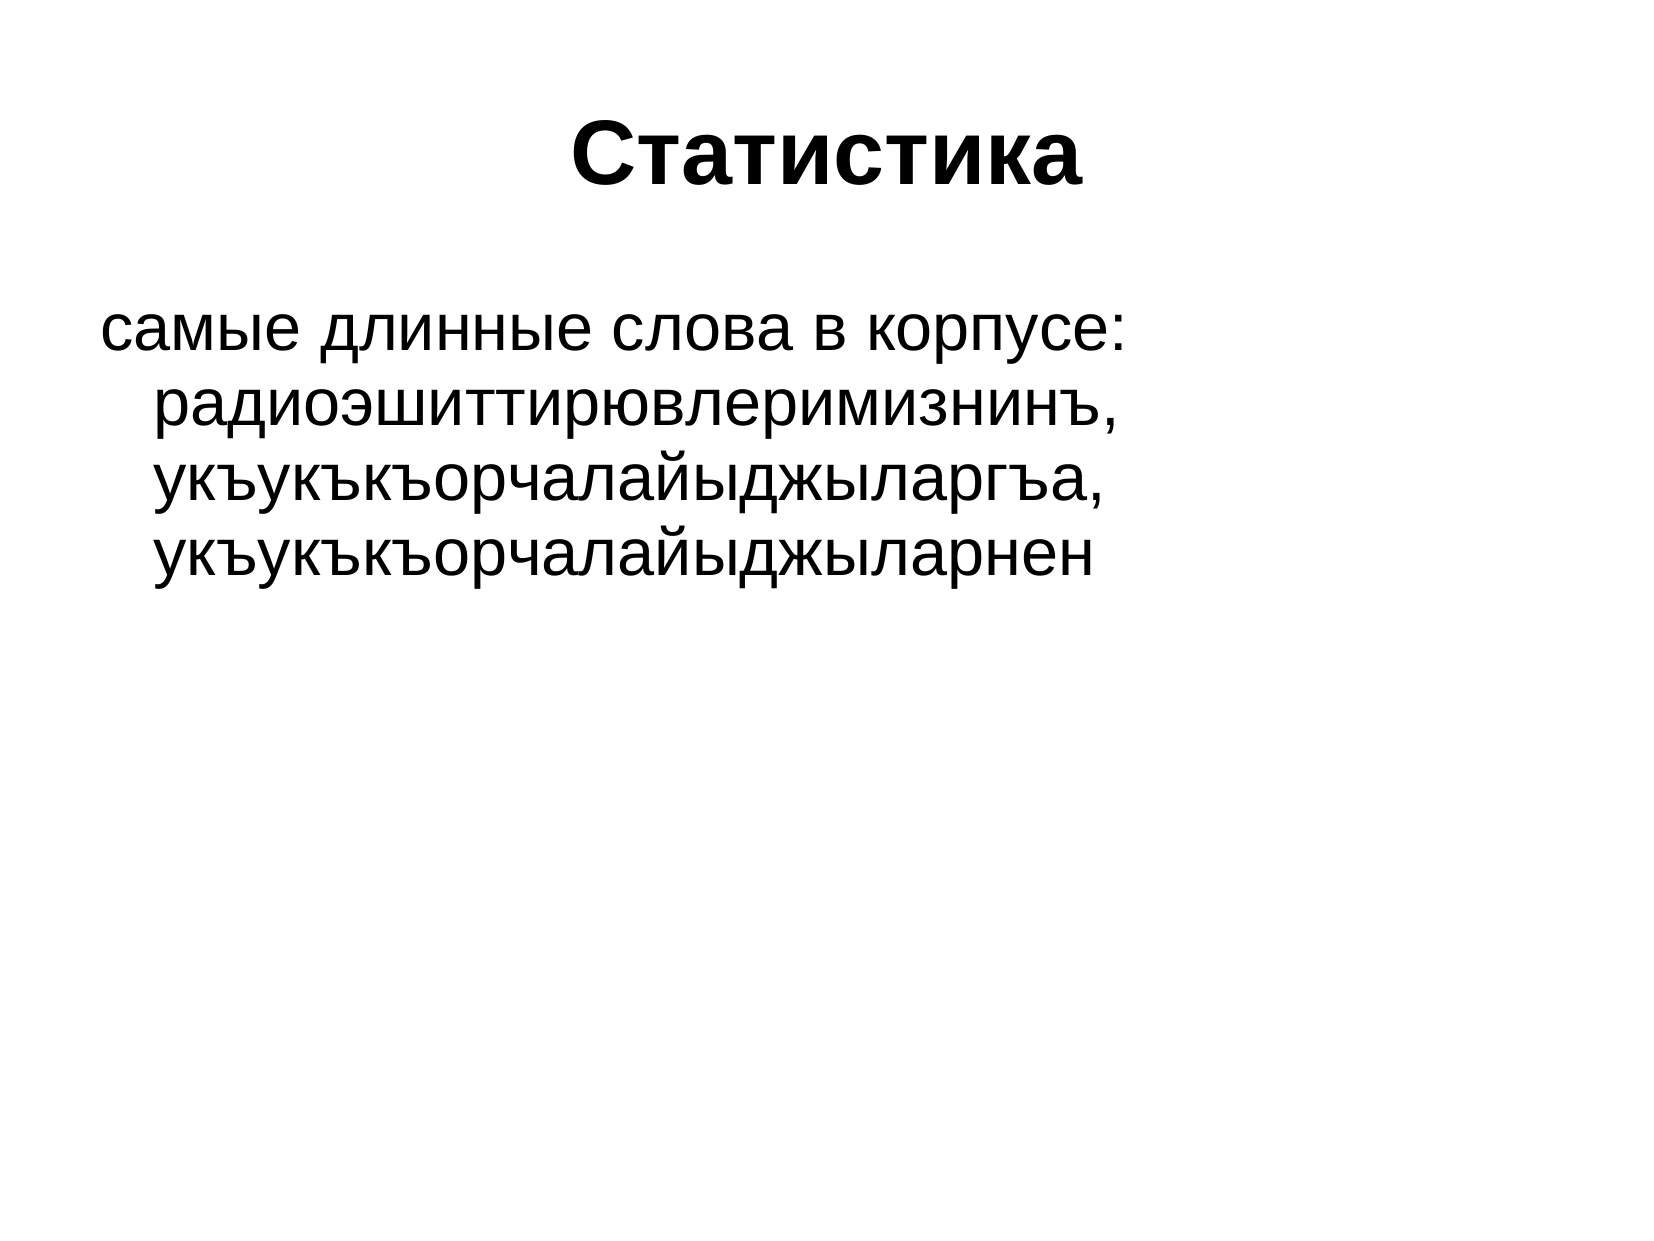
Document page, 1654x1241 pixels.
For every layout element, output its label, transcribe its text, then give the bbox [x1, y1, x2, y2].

list самые длинные слова в корпусе: радиоэшиттирювлеримизнинъ, укъукъкъорчалайыджыларгъа, укъукъкъорчалайыджыларнен [82, 290, 1571, 1109]
title Статистика [82, 49, 1571, 257]
